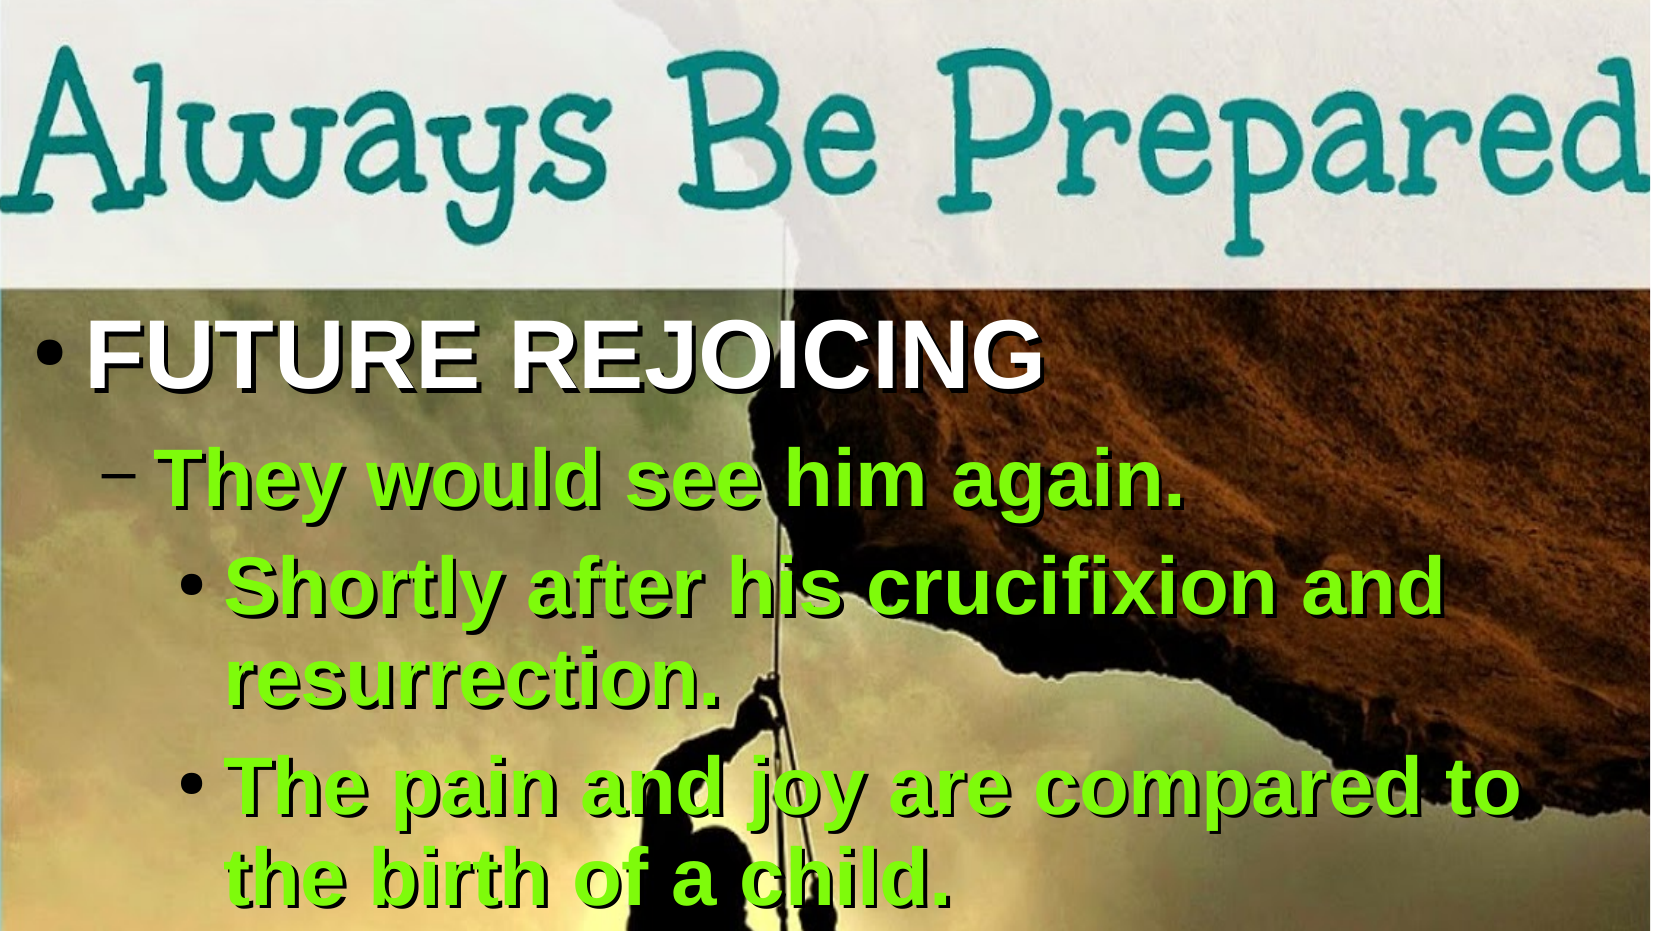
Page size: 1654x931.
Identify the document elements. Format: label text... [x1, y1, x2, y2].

list FUTURE REJOICING They would see him again. Shortly after his crucifixion and resurrection. The pain and joy are compared to the birth of a child. [15, 300, 1636, 931]
picture [0, 0, 1651, 931]
